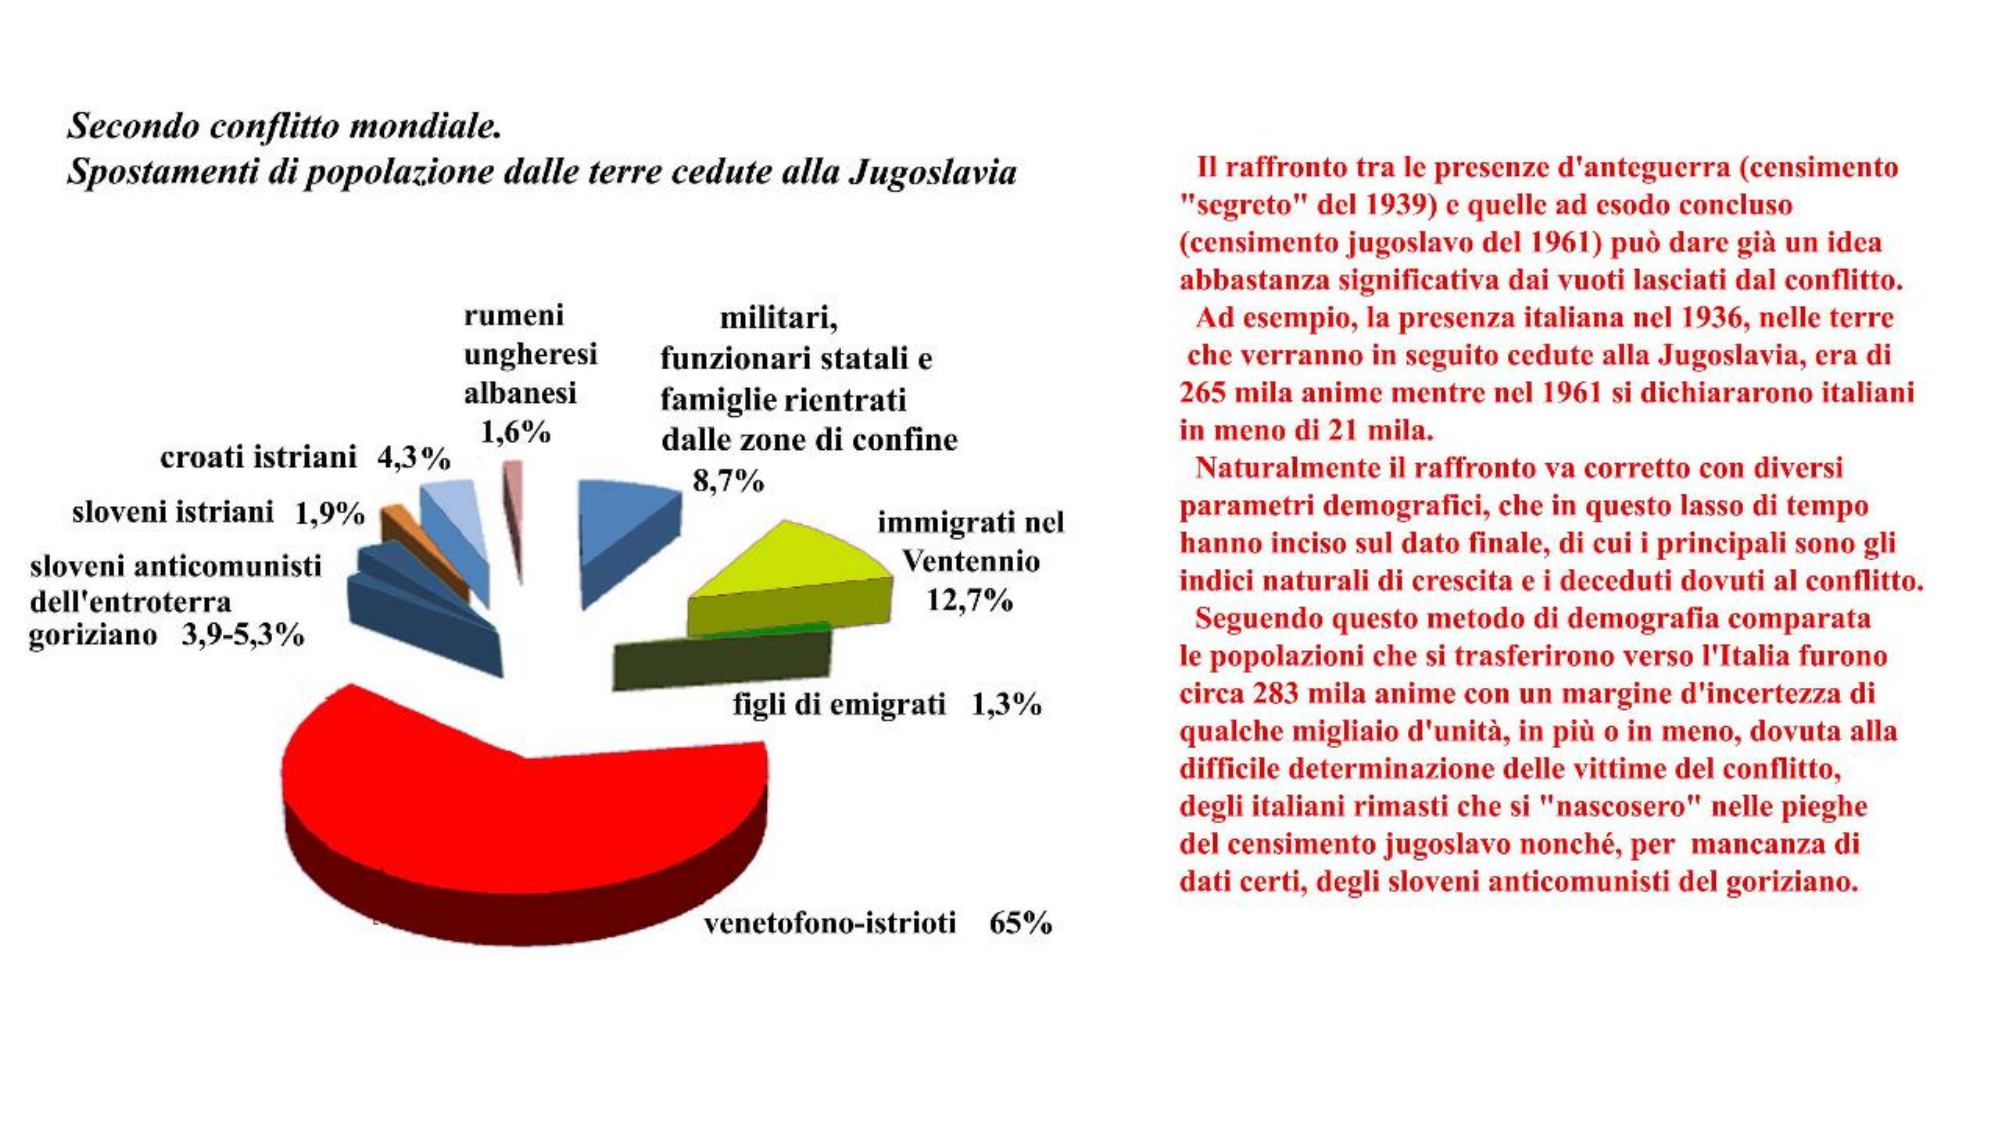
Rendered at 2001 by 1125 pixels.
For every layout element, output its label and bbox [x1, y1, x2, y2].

picture [0, 56, 2000, 1069]
